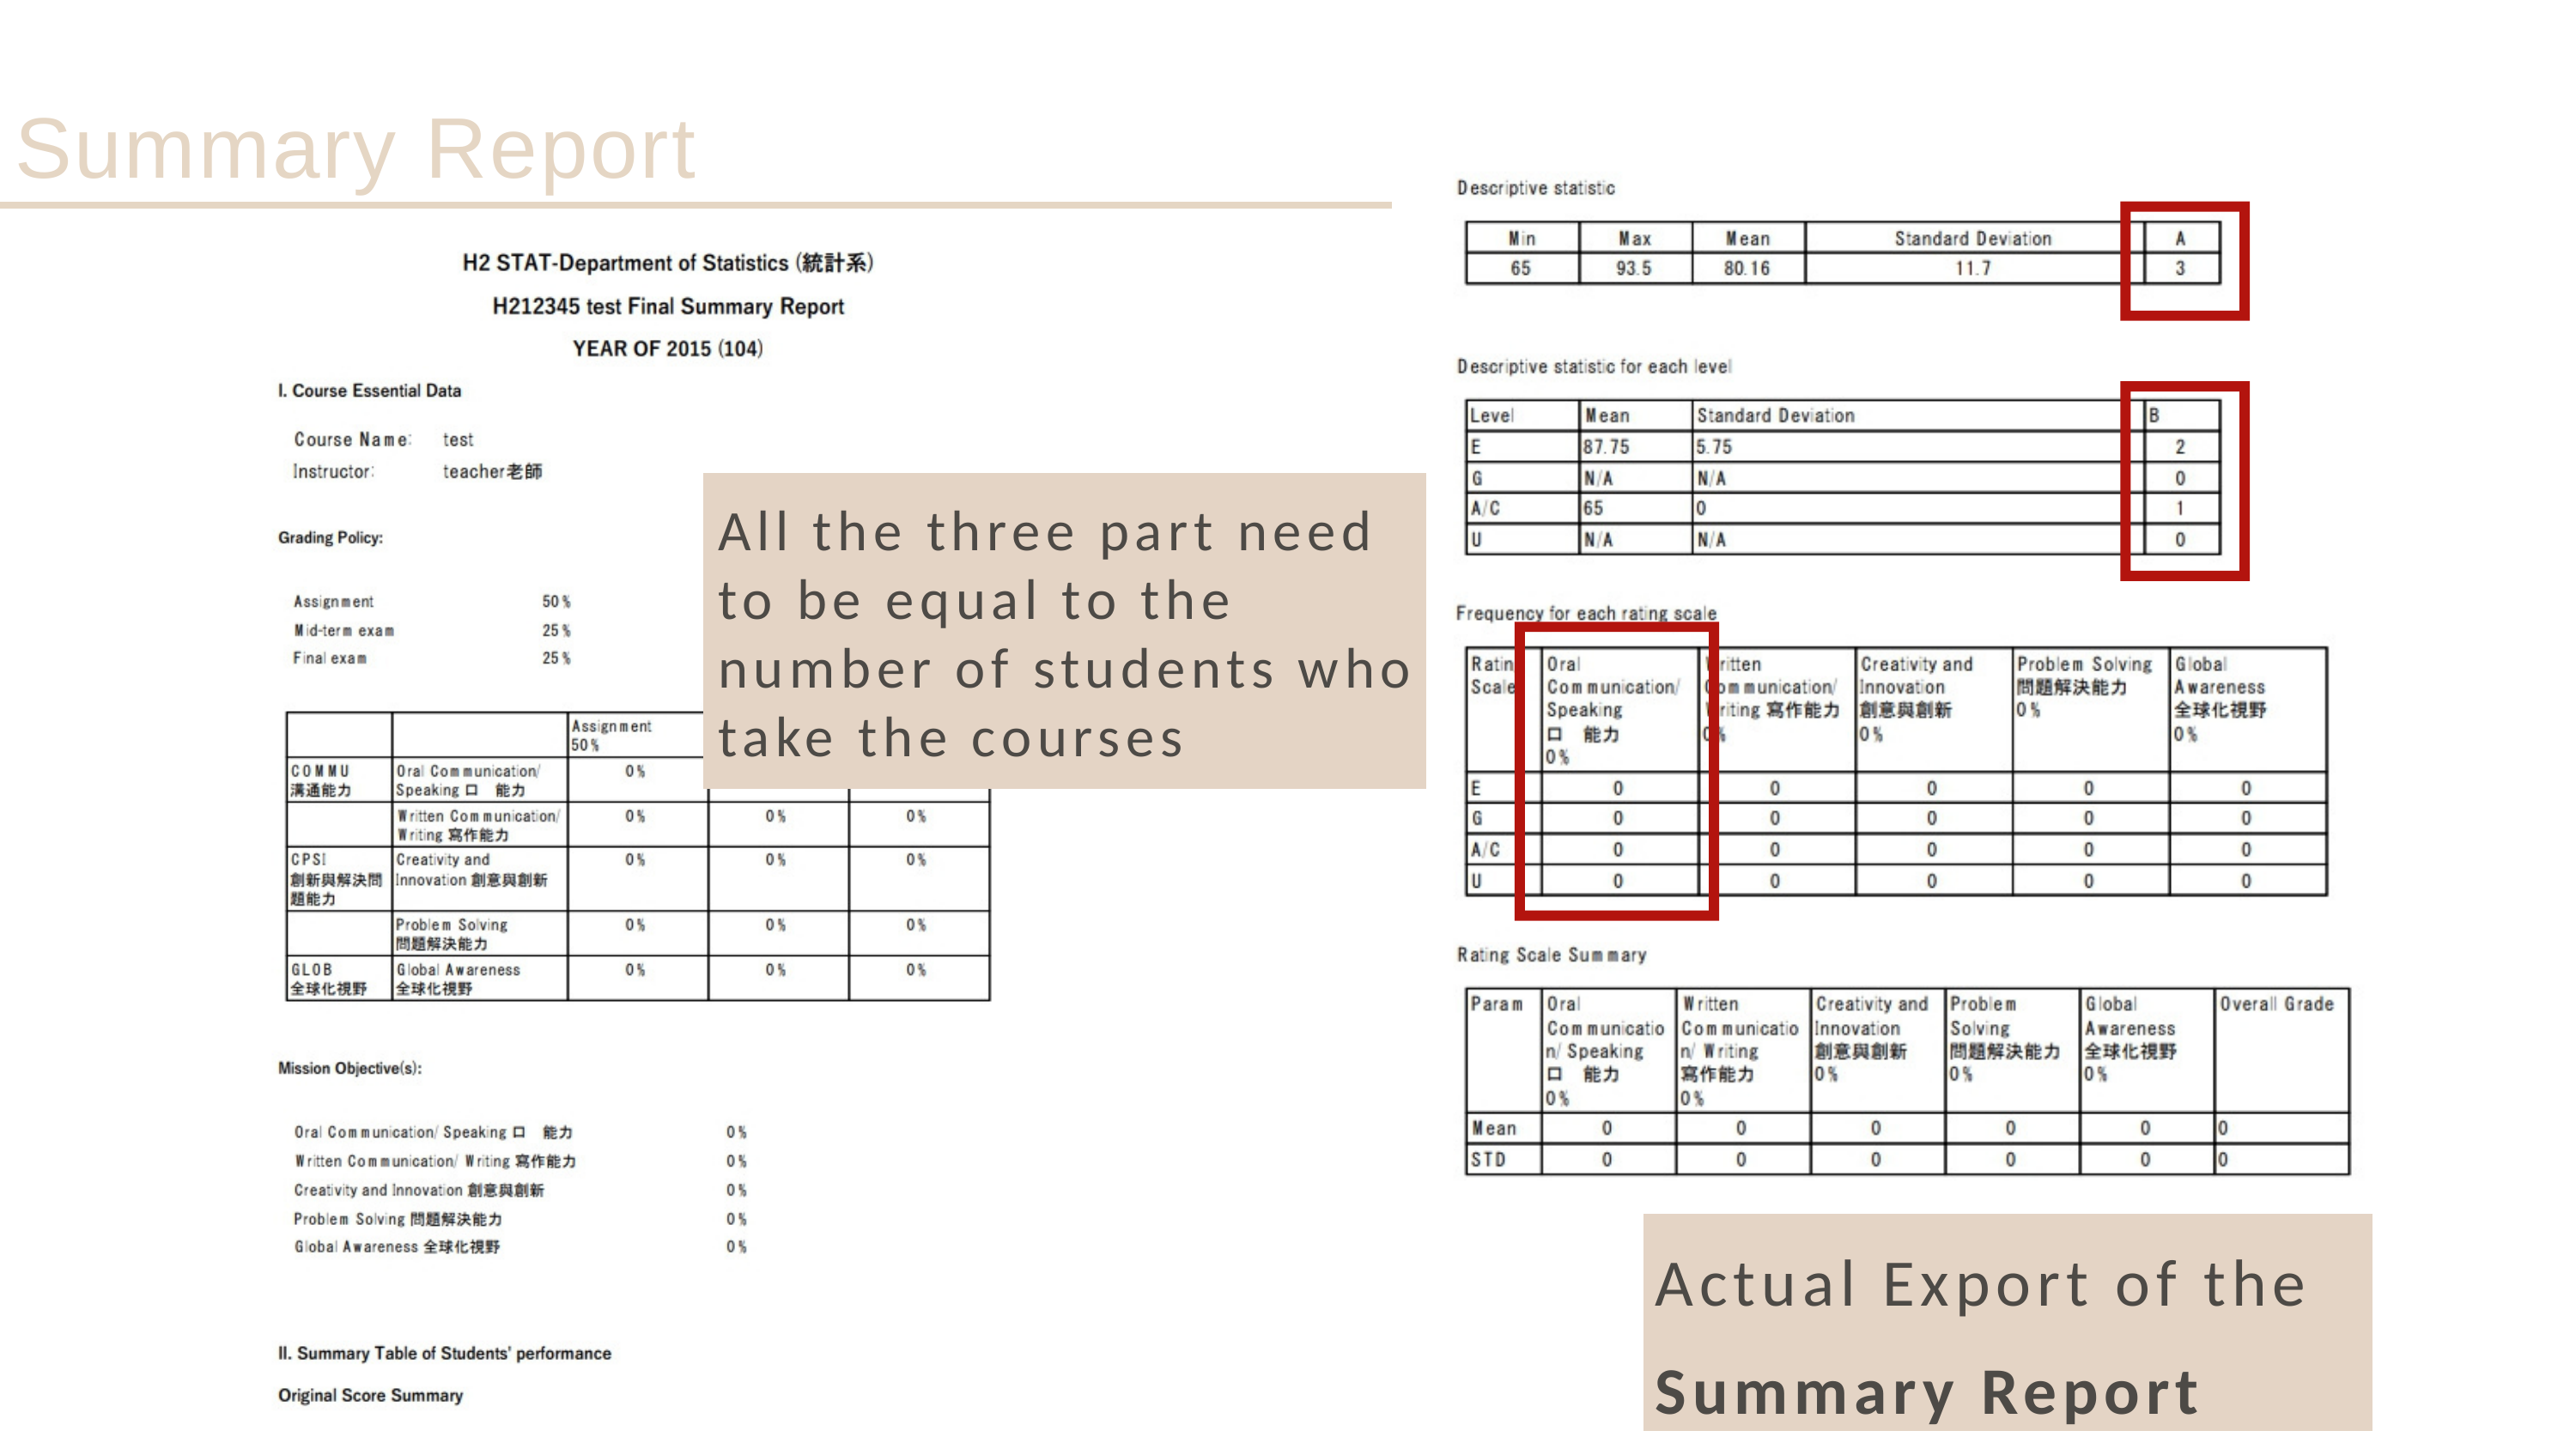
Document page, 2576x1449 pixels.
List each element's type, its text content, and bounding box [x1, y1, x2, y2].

text_box [1514, 621, 1720, 921]
text_box All the three part need to be equal to the number of students who take the courses [718, 493, 1444, 771]
text_box [0, 202, 1392, 209]
text_box [2120, 381, 2251, 581]
picture [1443, 144, 2372, 1197]
text_box [2120, 201, 2251, 321]
picture [259, 230, 1015, 1412]
text_box Actual Export of the Summary Report [1655, 1211, 2358, 1420]
text_box [703, 473, 1426, 789]
text_box Summary Report [15, 92, 1392, 191]
text_box [1643, 1214, 2372, 1431]
